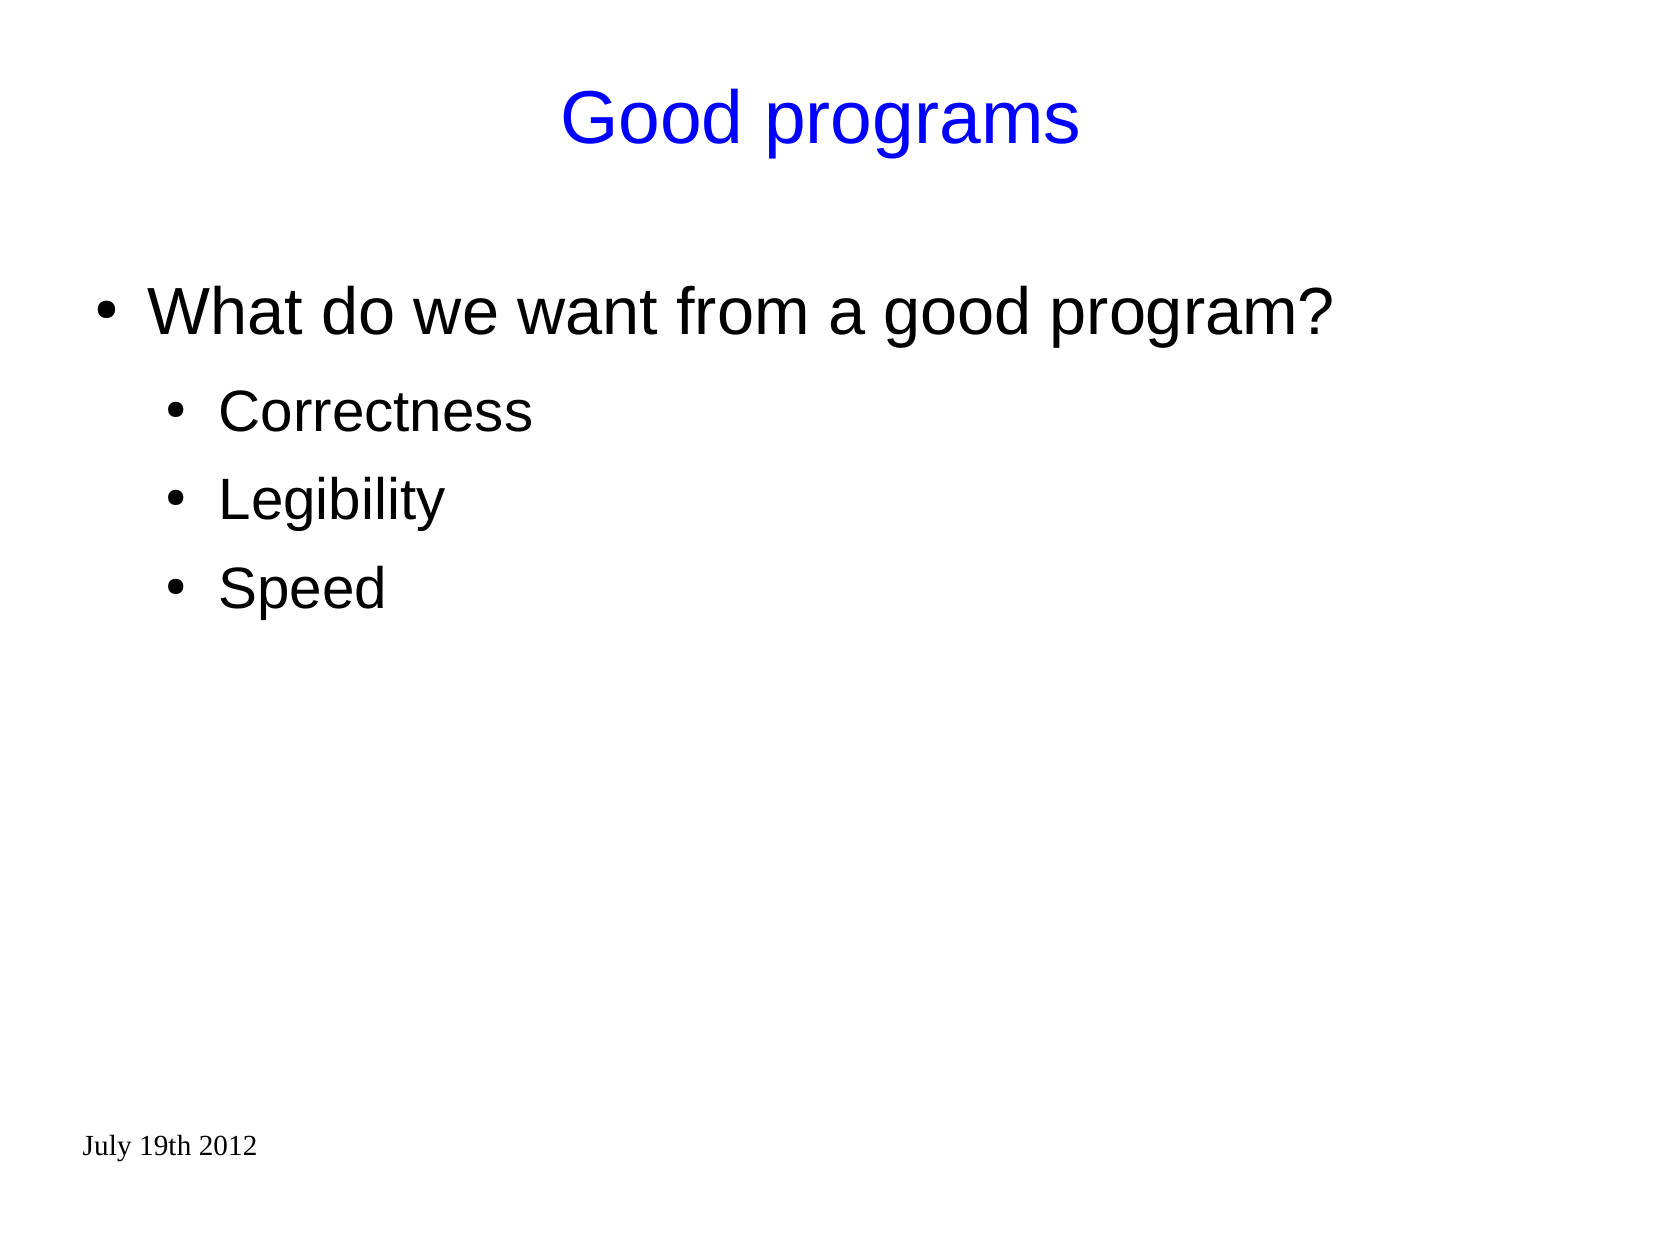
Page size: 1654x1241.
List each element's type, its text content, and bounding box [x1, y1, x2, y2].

list What do we want from a good program? Correctness Legibility Speed [76, 274, 1565, 1093]
title Good programs [76, 58, 1565, 178]
